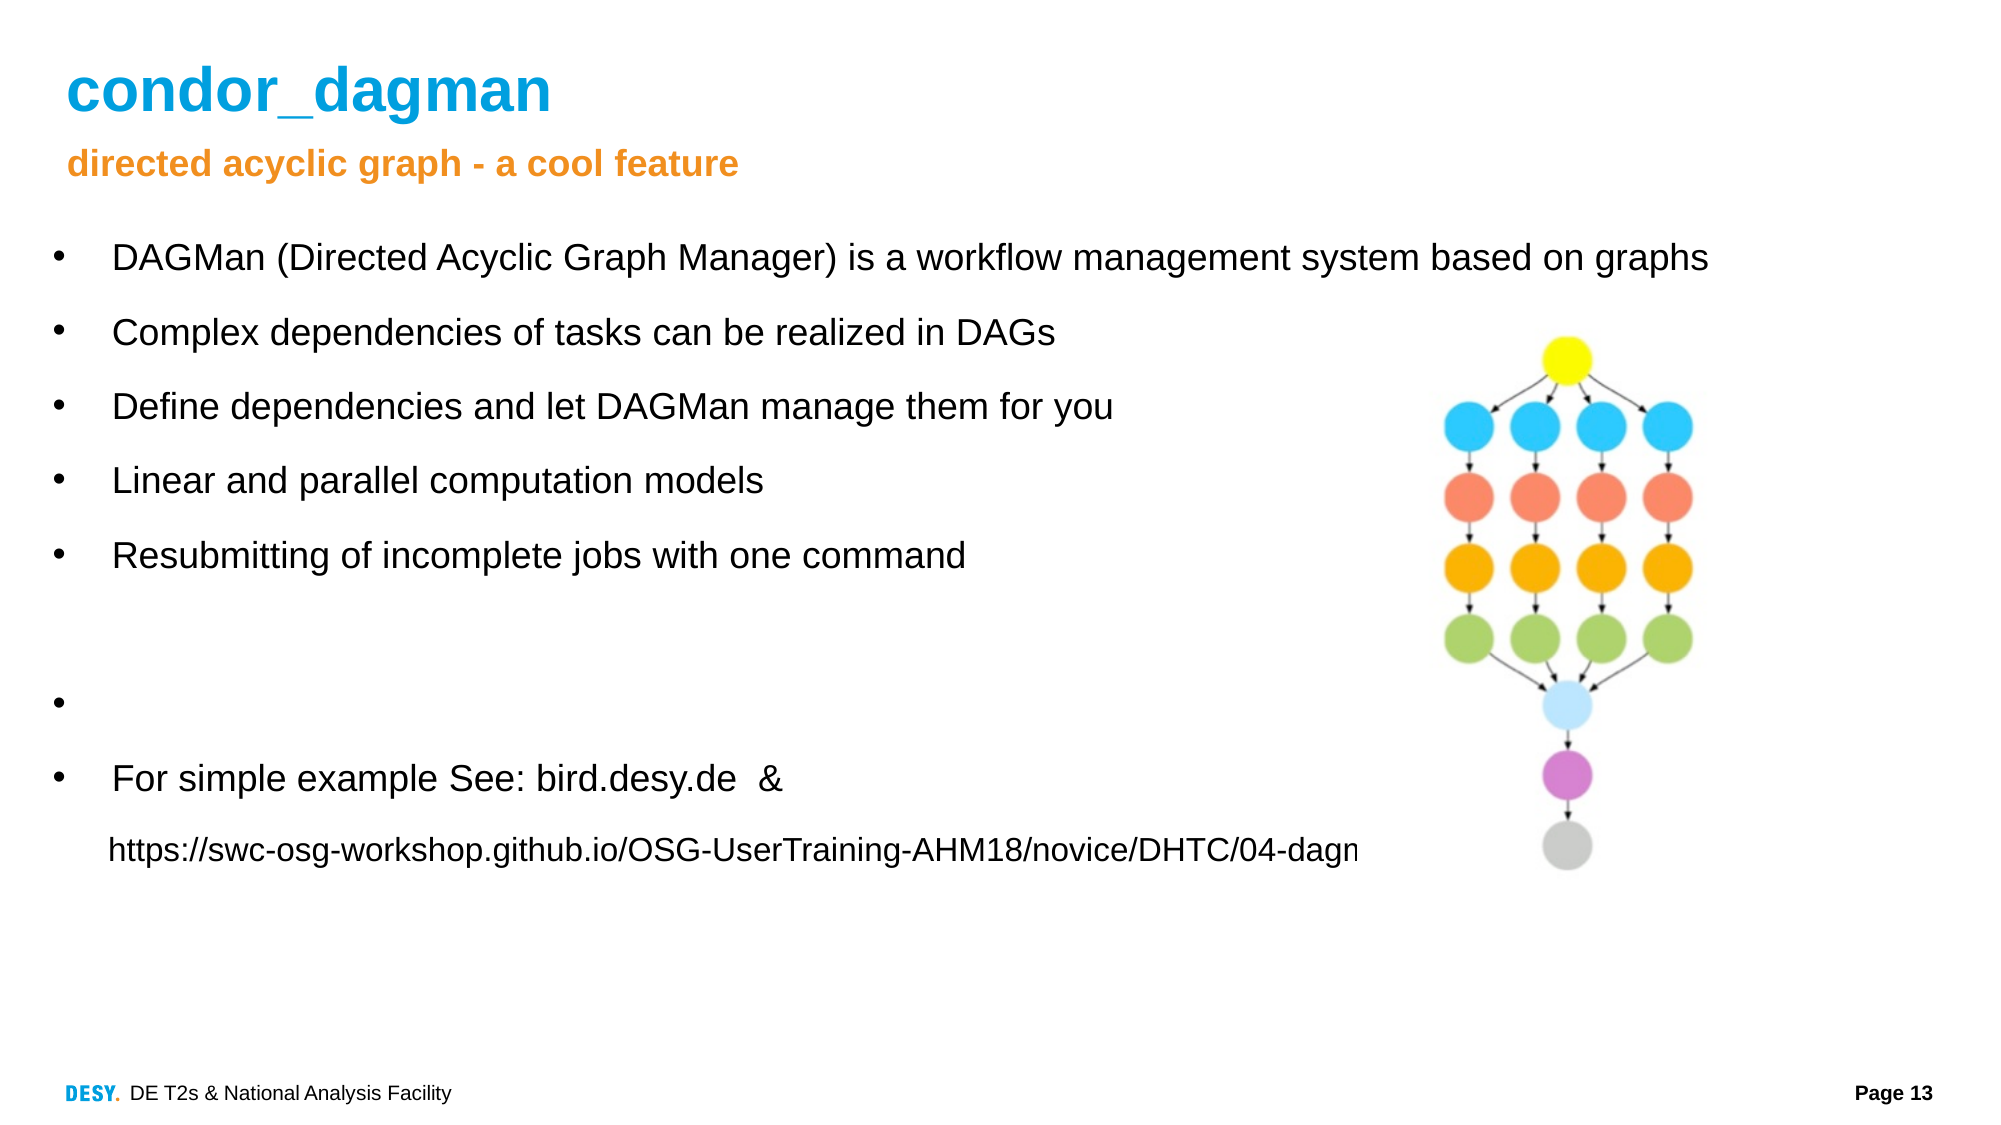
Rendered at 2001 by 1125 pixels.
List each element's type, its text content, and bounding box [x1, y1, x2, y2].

picture [1357, 314, 1774, 890]
list directed acyclic graph - a cool feature [66, 134, 1933, 197]
footer DE T2s & National Analysis Facility [129, 1079, 1762, 1111]
title condor_dagman [66, 57, 1933, 132]
list DAGMan (Directed Acyclic Graph Manager) is a workflow management system based on graphs Complex dependencies of tasks can be realized in DAGs Define dependencies and let DAGMan manage them for you Linear and parallel computation models Resubmitting of incomplete jobs with one command For simple example See: bird.desy.de & https://swc-osg-workshop.github.io/OSG-UserTraining-AHM18/novice/DHTC/04-dagman.html [52, 228, 1929, 1029]
